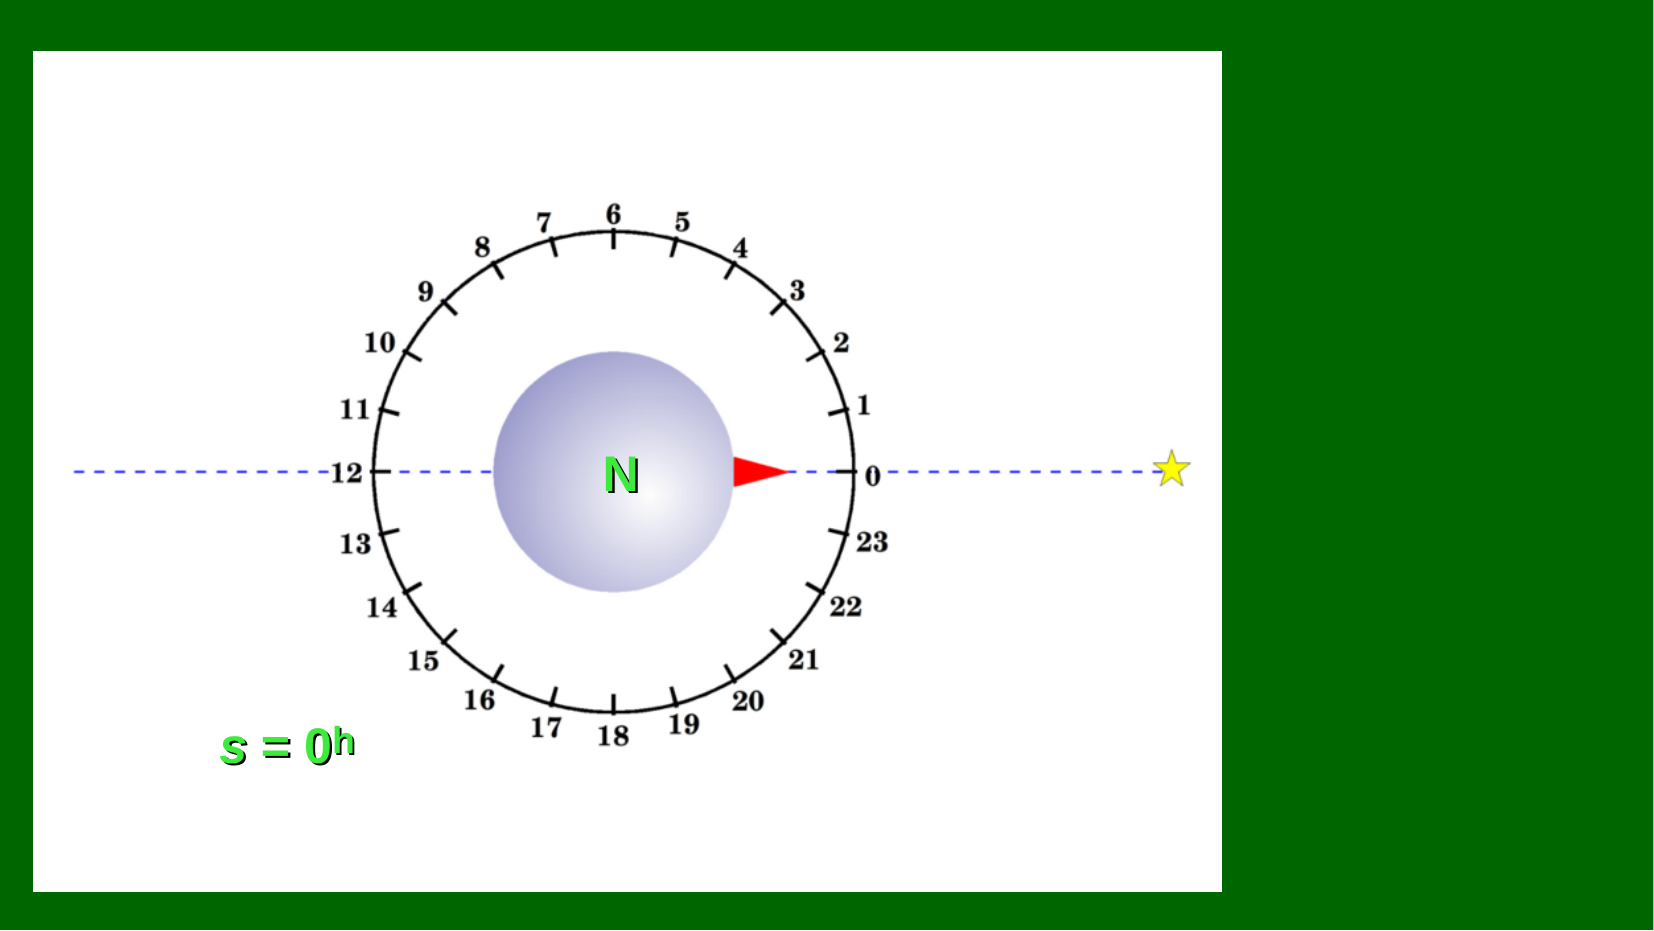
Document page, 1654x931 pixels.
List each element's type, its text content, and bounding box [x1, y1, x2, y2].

text_box s = 0h [204, 711, 370, 782]
picture [33, 51, 1222, 892]
text_box N [588, 438, 654, 510]
